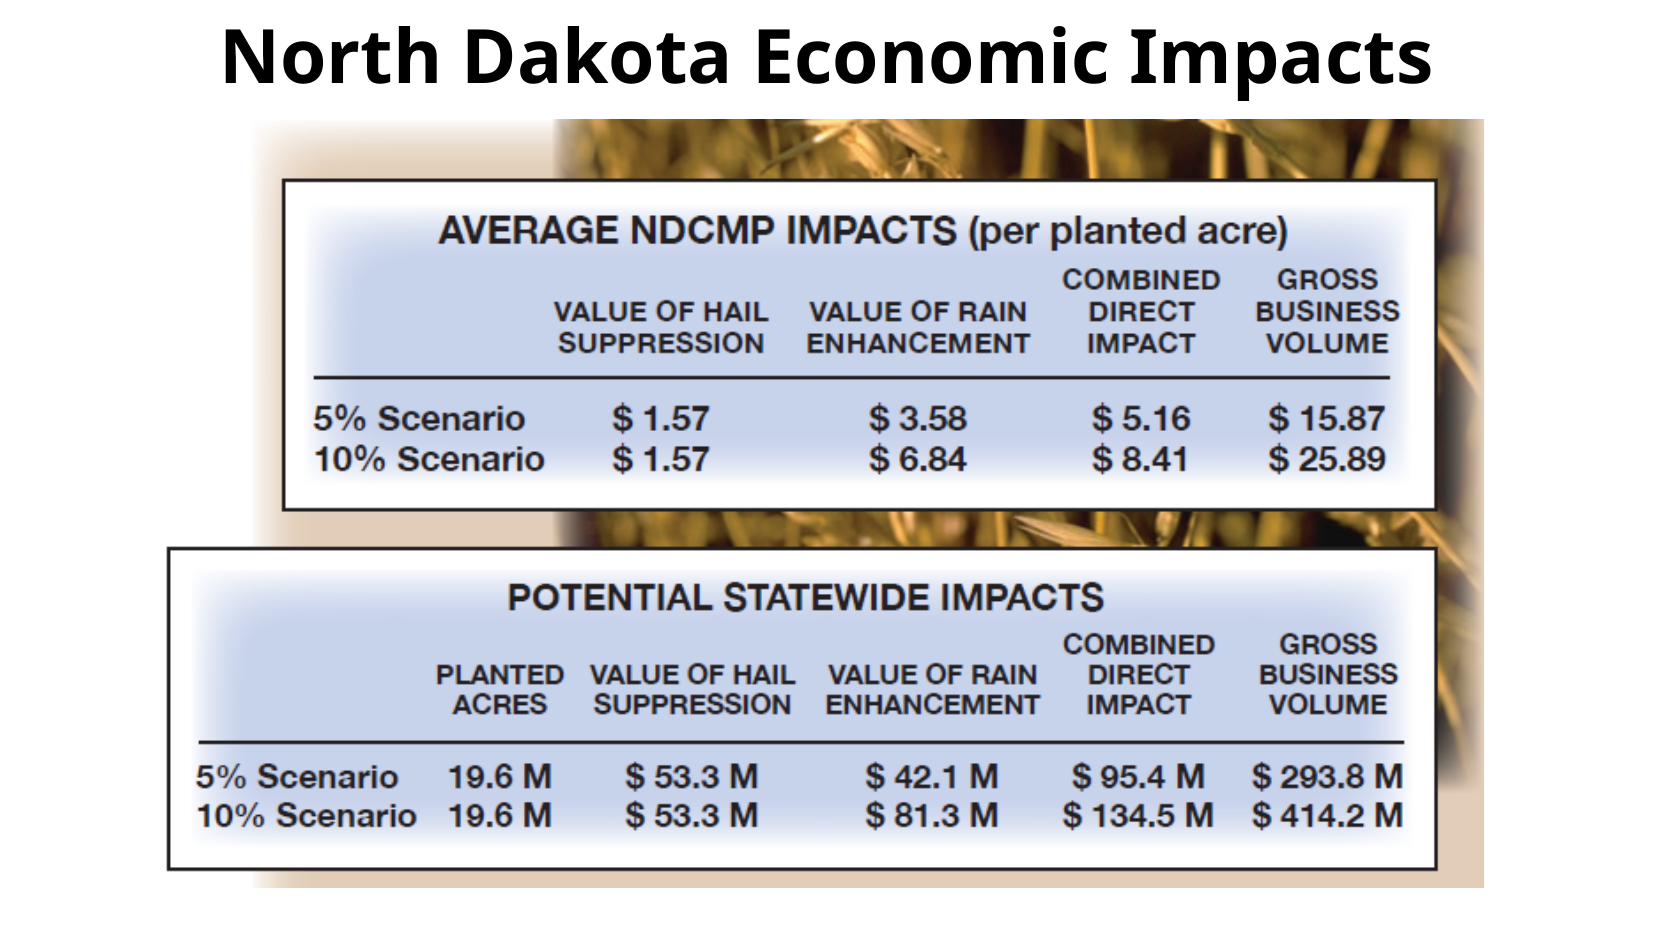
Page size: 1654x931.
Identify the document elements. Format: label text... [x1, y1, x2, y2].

picture [146, 119, 1485, 888]
title North Dakota Economic Impacts [0, 6, 1654, 113]
